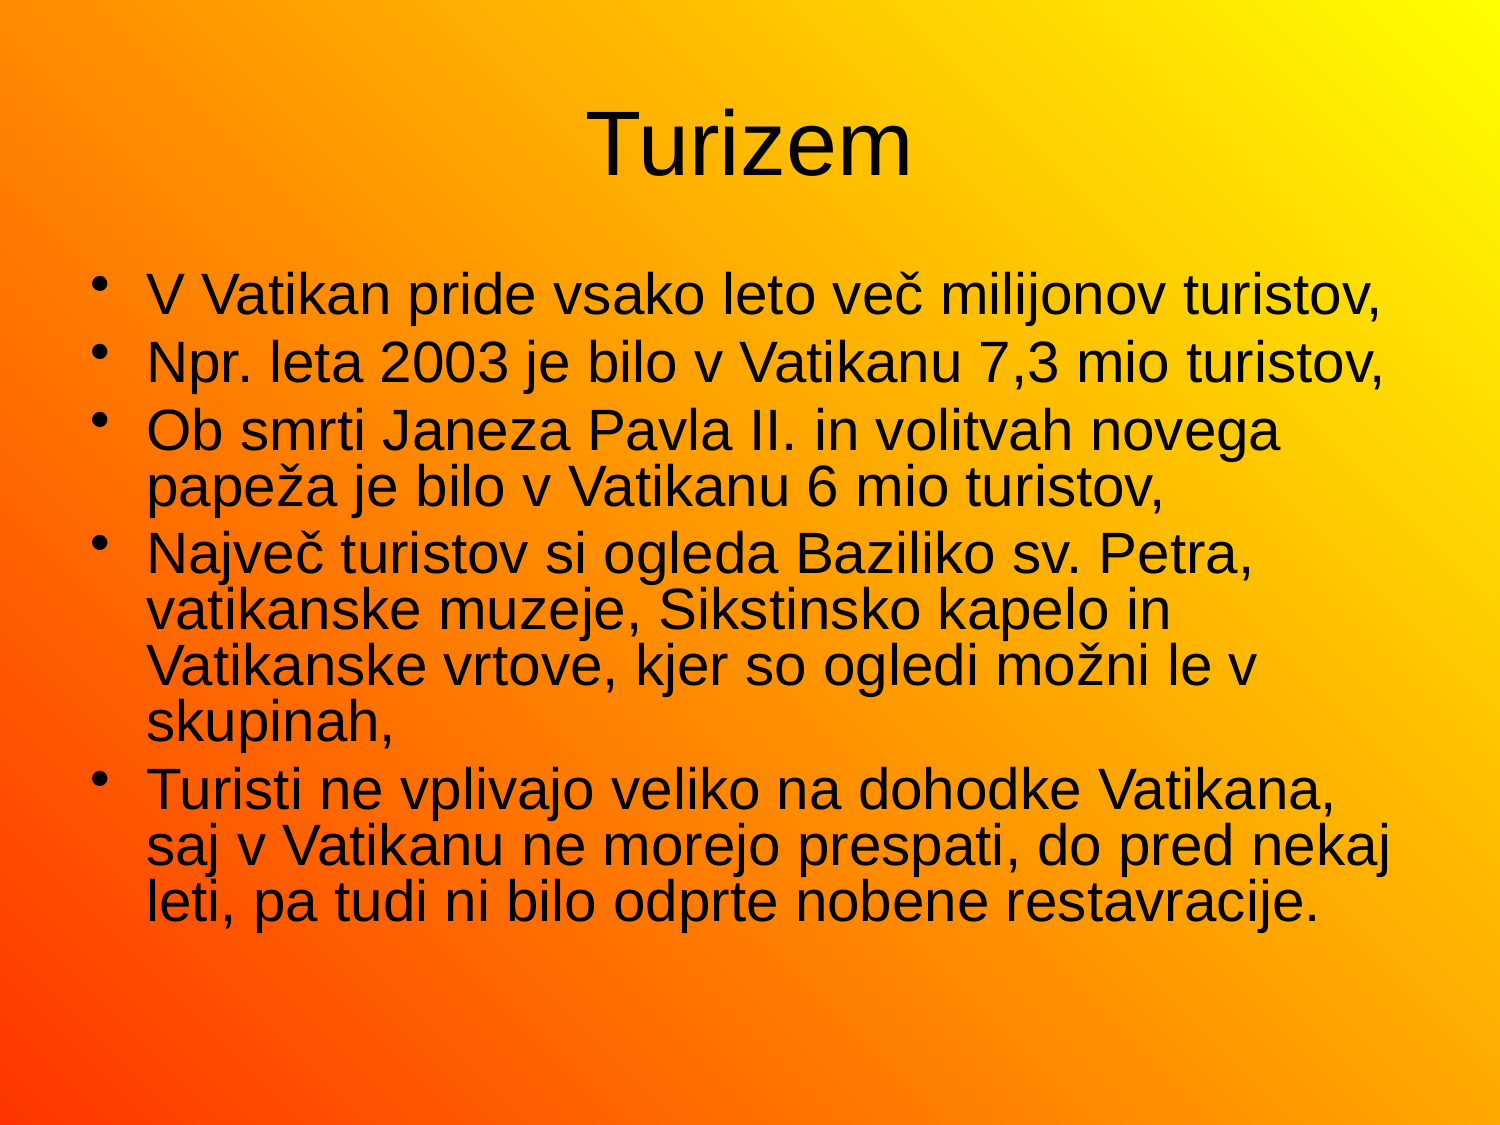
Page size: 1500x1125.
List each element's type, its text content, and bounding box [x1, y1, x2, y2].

list V Vatikan pride vsako leto več milijonov turistov, Npr. leta 2003 je bilo v Vatikanu 7,3 mio turistov, Ob smrti Janeza Pavla II. in volitvah novega papeža je bilo v Vatikanu 6 mio turistov, Največ turistov si ogleda Baziliko sv. Petra, vatikanske muzeje, Sikstinsko kapelo in Vatikanske vrtove, kjer so ogledi možni le v skupinah, Turisti ne vplivajo veliko na dohodke Vatikana, saj v Vatikanu ne morejo prespati, do pred nekaj leti, pa tudi ni bilo odprte nobene restavracije. [75, 262, 1425, 1005]
title Turizem [75, 45, 1425, 233]
